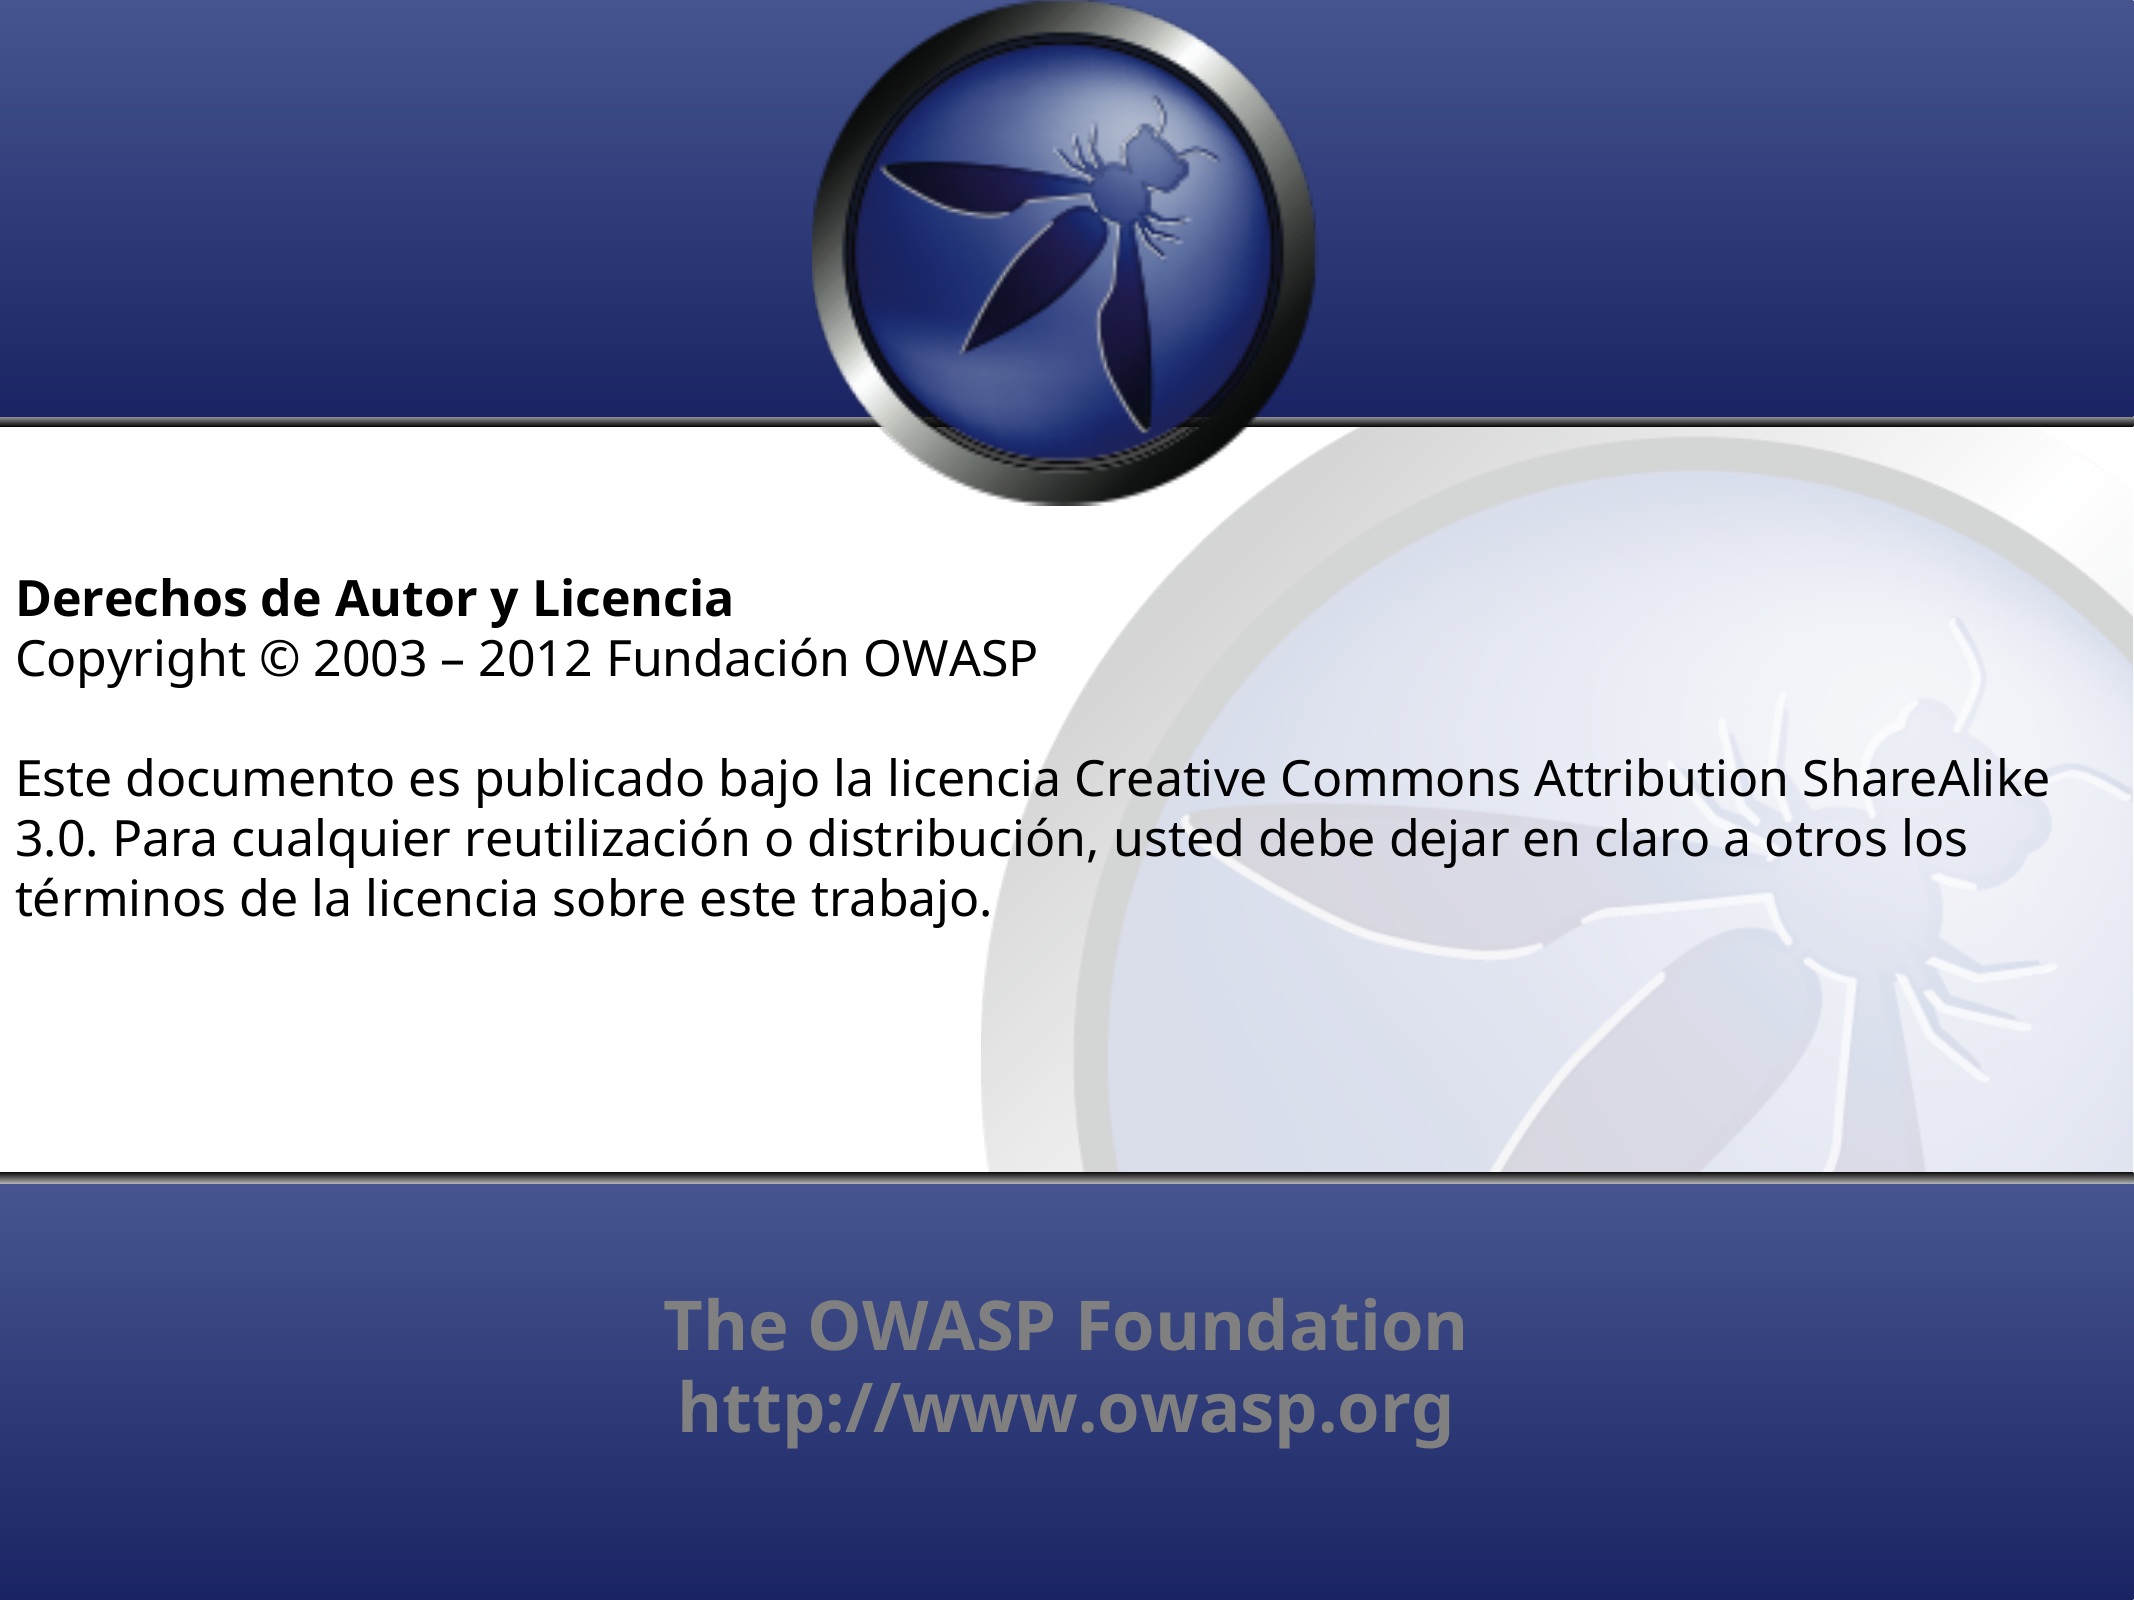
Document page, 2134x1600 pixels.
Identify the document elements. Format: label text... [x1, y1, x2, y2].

picture [812, 0, 2134, 1600]
text_box The OWASP Foundation http://www.owasp.org [196, 1270, 1937, 1458]
text_box Derechos de Autor y Licencia Copyright © 2003 – 2012 Fundación OWASP Este documento es publicado bajo la licencia Creative Commons Attribution ShareAlike 3.0. Para cualquier reutilización o distribución, usted debe dejar en claro a otros los términos de la licencia sobre este trabajo. [0, 468, 2092, 1084]
